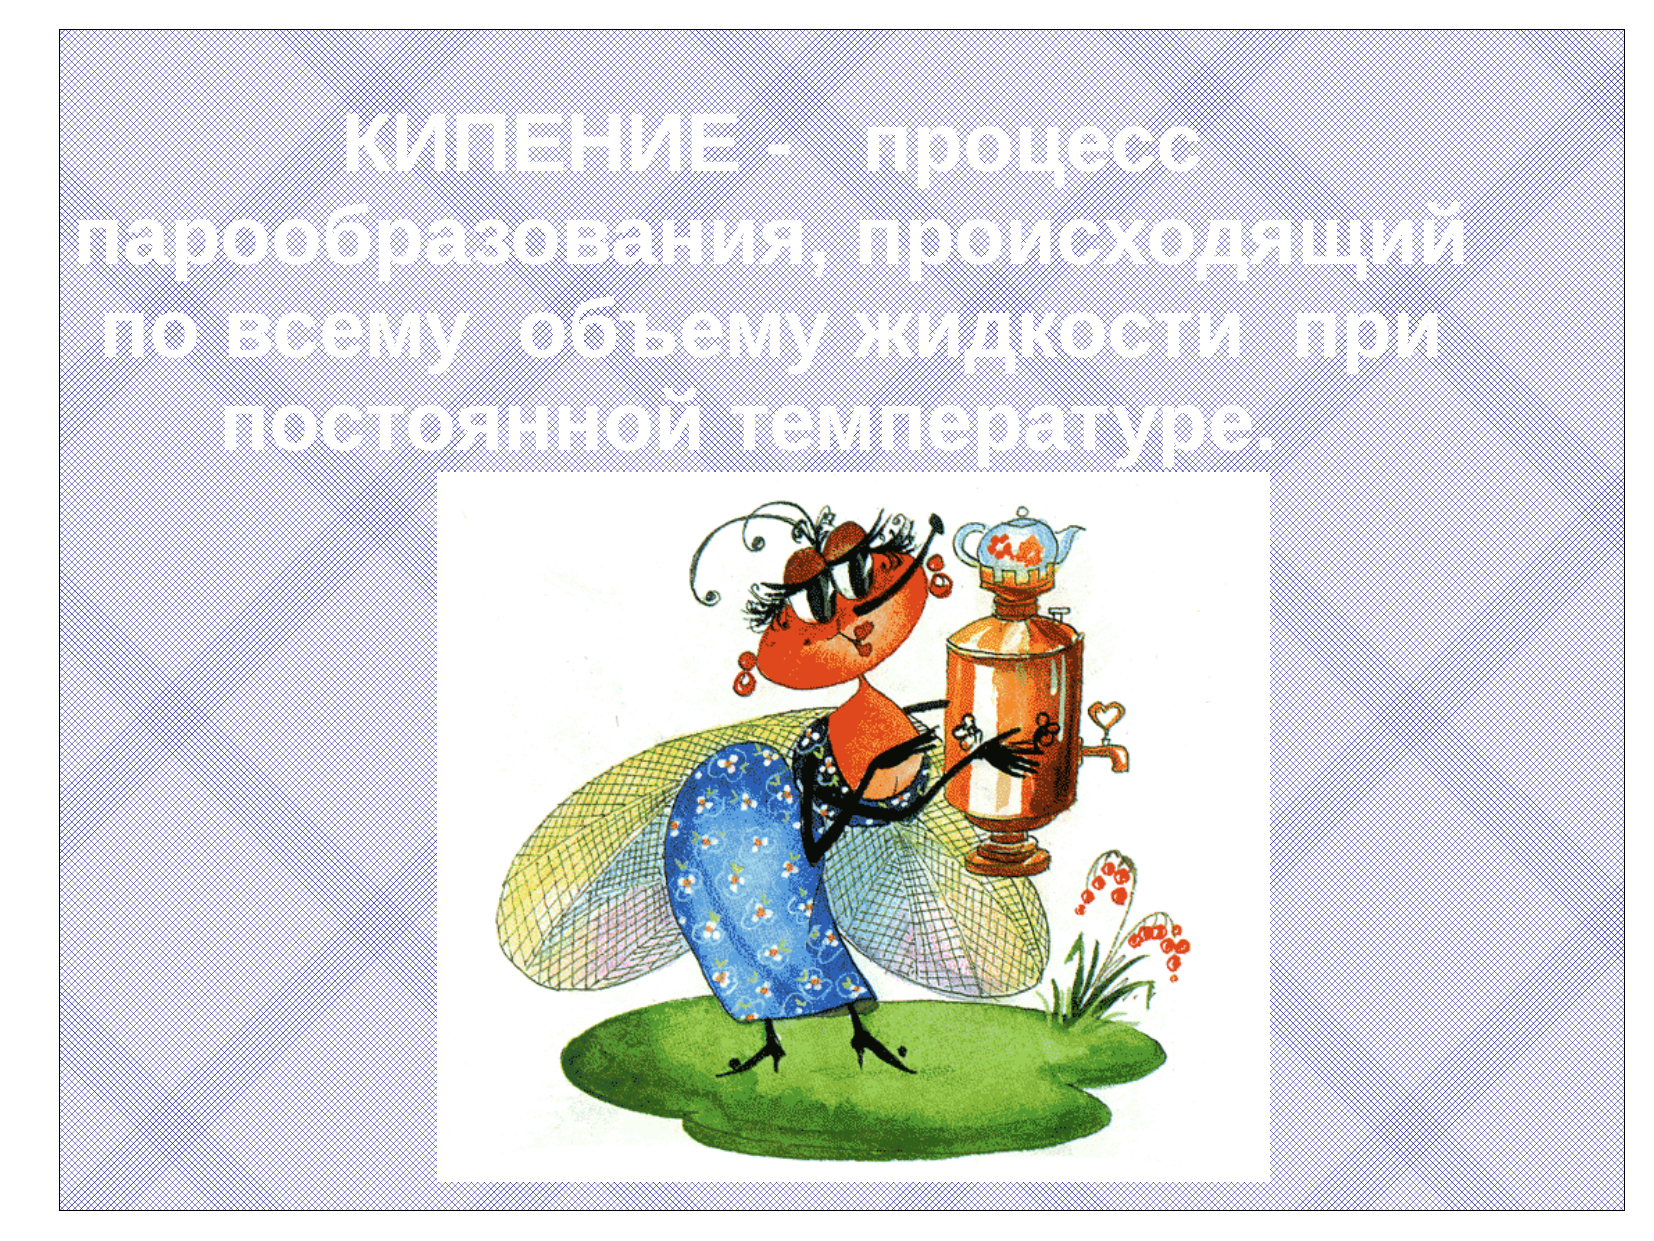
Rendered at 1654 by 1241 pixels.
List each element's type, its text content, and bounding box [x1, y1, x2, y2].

text_box [59, 29, 1625, 1211]
text_box КИПЕНИЕ - процесс парообразования, происходящий по всему объему жидкости при постоянной температуре. [59, 88, 1565, 476]
picture [437, 472, 1270, 1182]
